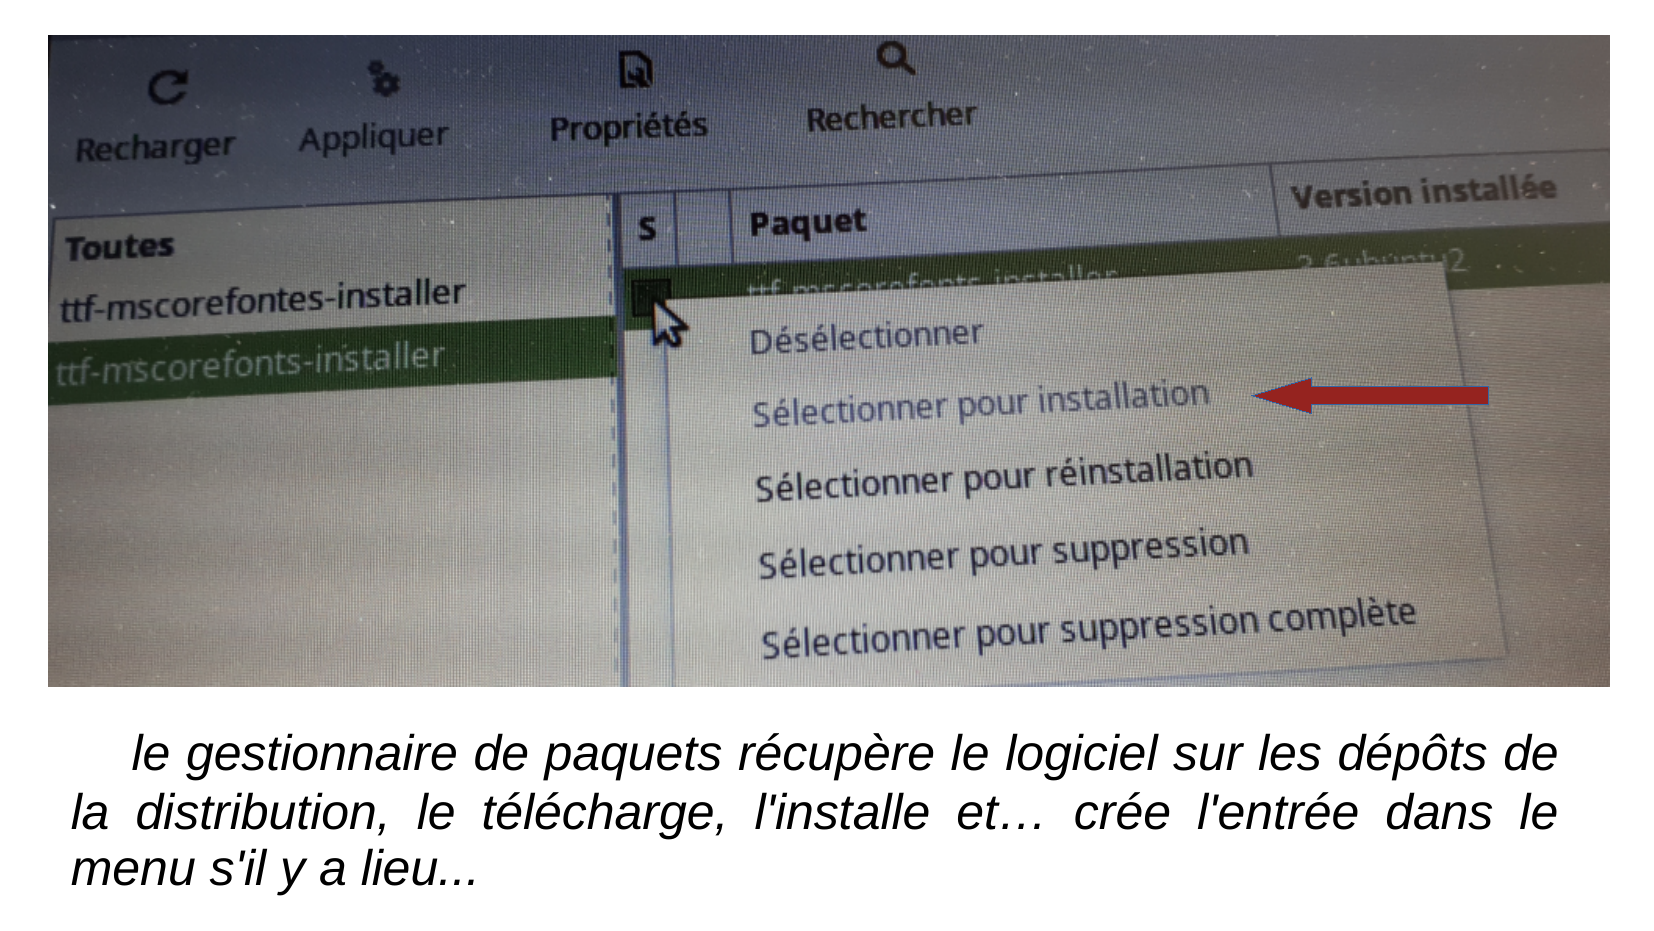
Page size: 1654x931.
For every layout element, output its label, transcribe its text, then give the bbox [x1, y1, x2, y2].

picture [48, 35, 1610, 687]
subtitle le gestionnaire de paquets récupère le logiciel sur les dépôts de la distribution, le télécharge, l'installe et… crée l'entrée dans le menu s'il y a lieu... [70, 695, 1560, 910]
text_box [1251, 377, 1489, 414]
